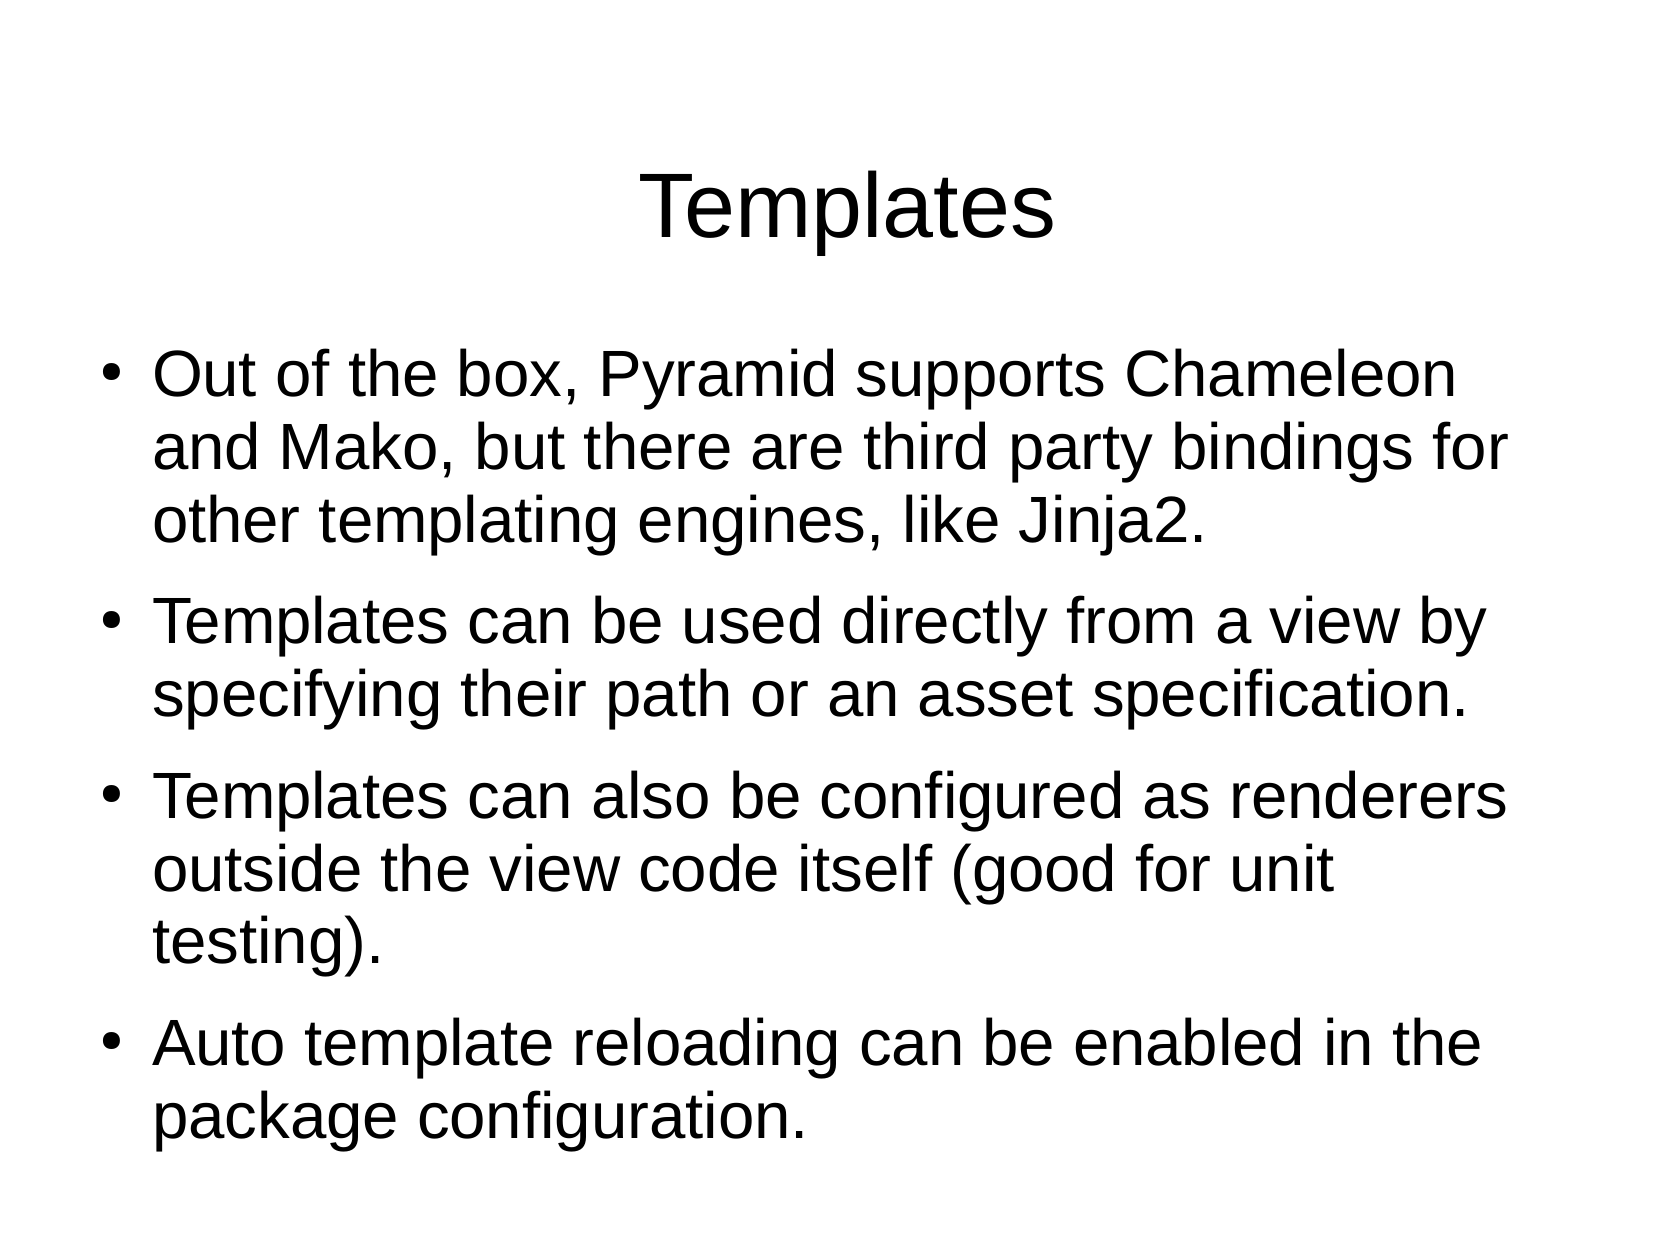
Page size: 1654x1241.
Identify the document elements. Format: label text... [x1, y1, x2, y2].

title Templates [82, 112, 1612, 301]
list Out of the box, Pyramid supports Chameleon and Mako, but there are third party bindings for other templating engines, like Jinja2. Templates can be used directly from a view by specifying their path or an asset specification. Templates can also be configured as renderers outside the view code itself (good for unit testing). Auto template reloading can be enabled in the package configuration. [82, 337, 1571, 1157]
